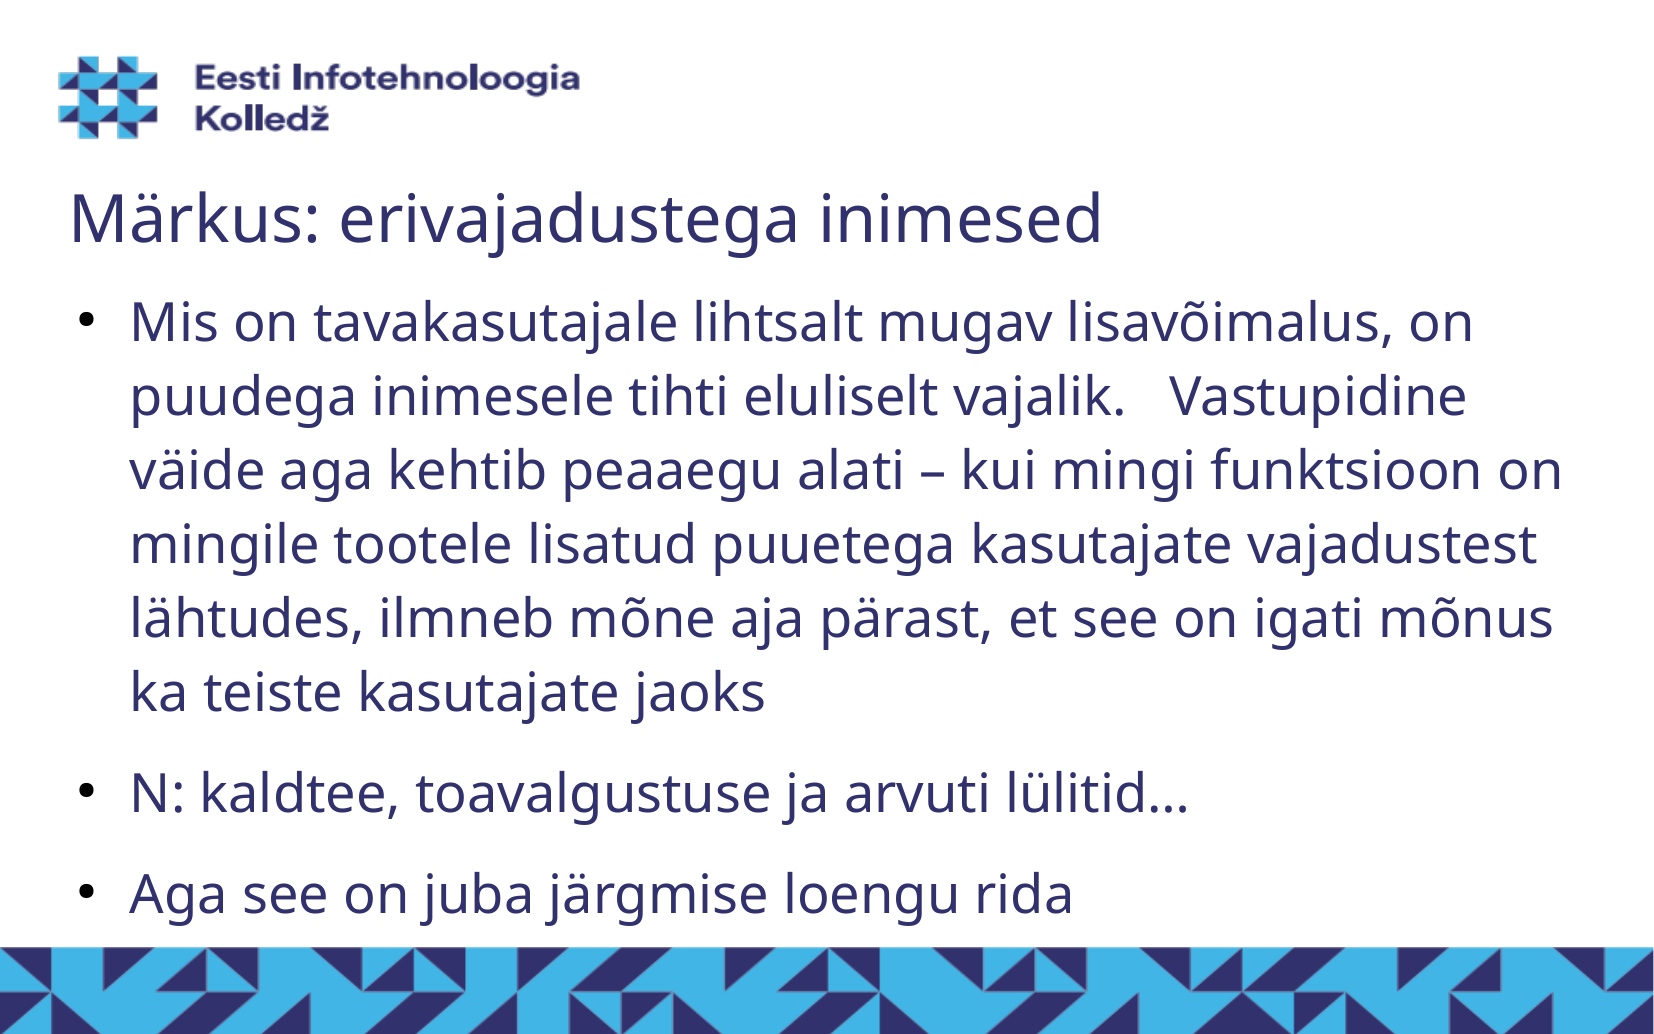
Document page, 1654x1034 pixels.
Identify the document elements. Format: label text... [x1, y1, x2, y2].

title Märkus: erivajadustega inimesed [68, 147, 1536, 283]
list Mis on tavakasutajale lihtsalt mugav lisavõimalus, on puudega inimesele tihti eluliselt vajalik. Vastupidine väide aga kehtib peaaegu alati – kui mingi funktsioon on mingile tootele lisatud puuetega kasutajate vajadustest lähtudes, ilmneb mõne aja pärast, et see on igati mõnus ka teiste kasutajate jaoks N: kaldtee, toavalgustuse ja arvuti lülitid… Aga see on juba järgmise loengu rida [59, 283, 1595, 936]
